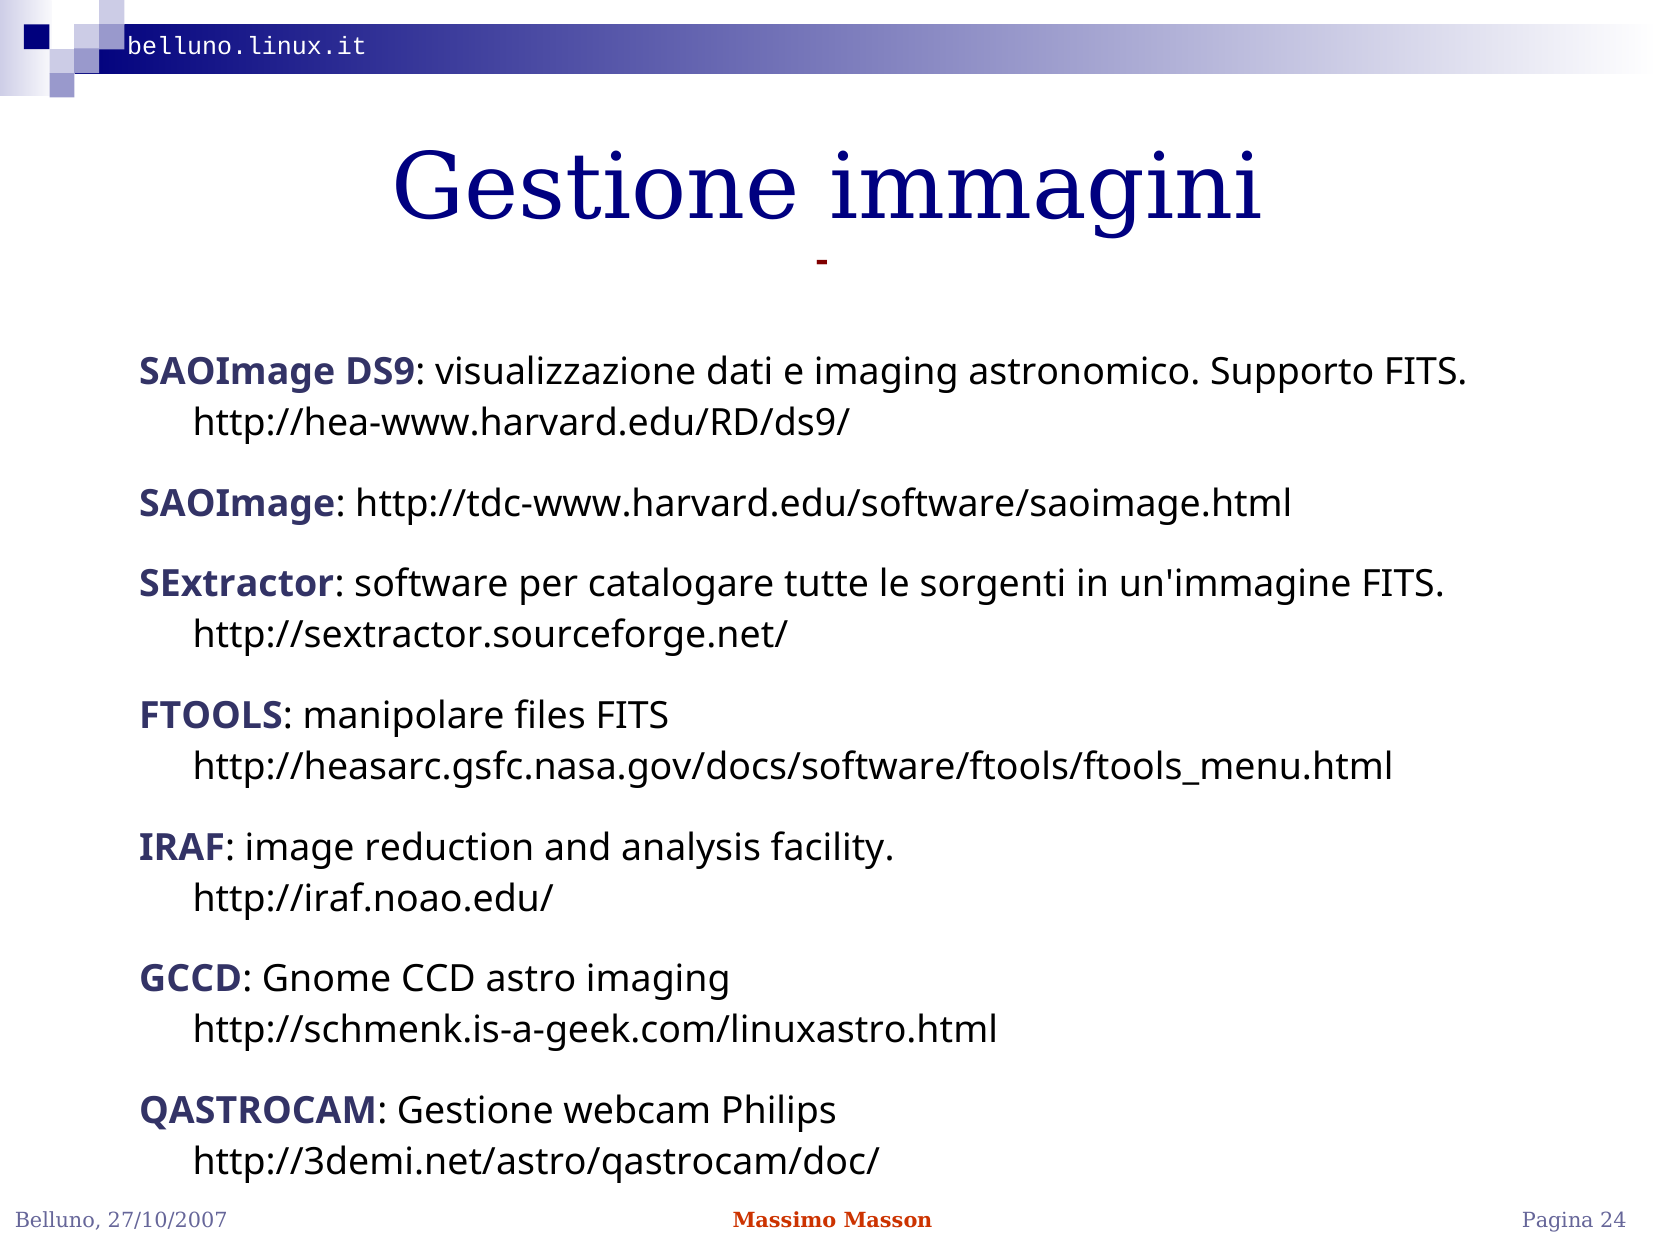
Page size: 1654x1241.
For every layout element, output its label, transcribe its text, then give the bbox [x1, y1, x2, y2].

title Gestione immagini - [121, 102, 1534, 311]
list SAOImage DS9: visualizzazione dati e imaging astronomico. Supporto FITS. http://hea-www.harvard.edu/RD/ds9/ SAOImage: http://tdc-www.harvard.edu/software/saoimage.html SExtractor: software per catalogare tutte le sorgenti in un'immagine FITS. http://sextractor.sourceforge.net/ FTOOLS: manipolare files FITS http://heasarc.gsfc.nasa.gov/docs/software/ftools/ftools_menu.html IRAF: image reduction and analysis facility. http://iraf.noao.edu/ GCCD: Gnome CCD astro imaging http://schmenk.is-a-geek.com/linuxastro.html QASTROCAM: Gestione webcam Philips http://3demi.net/astro/qastrocam/doc/ [121, 344, 1595, 1132]
